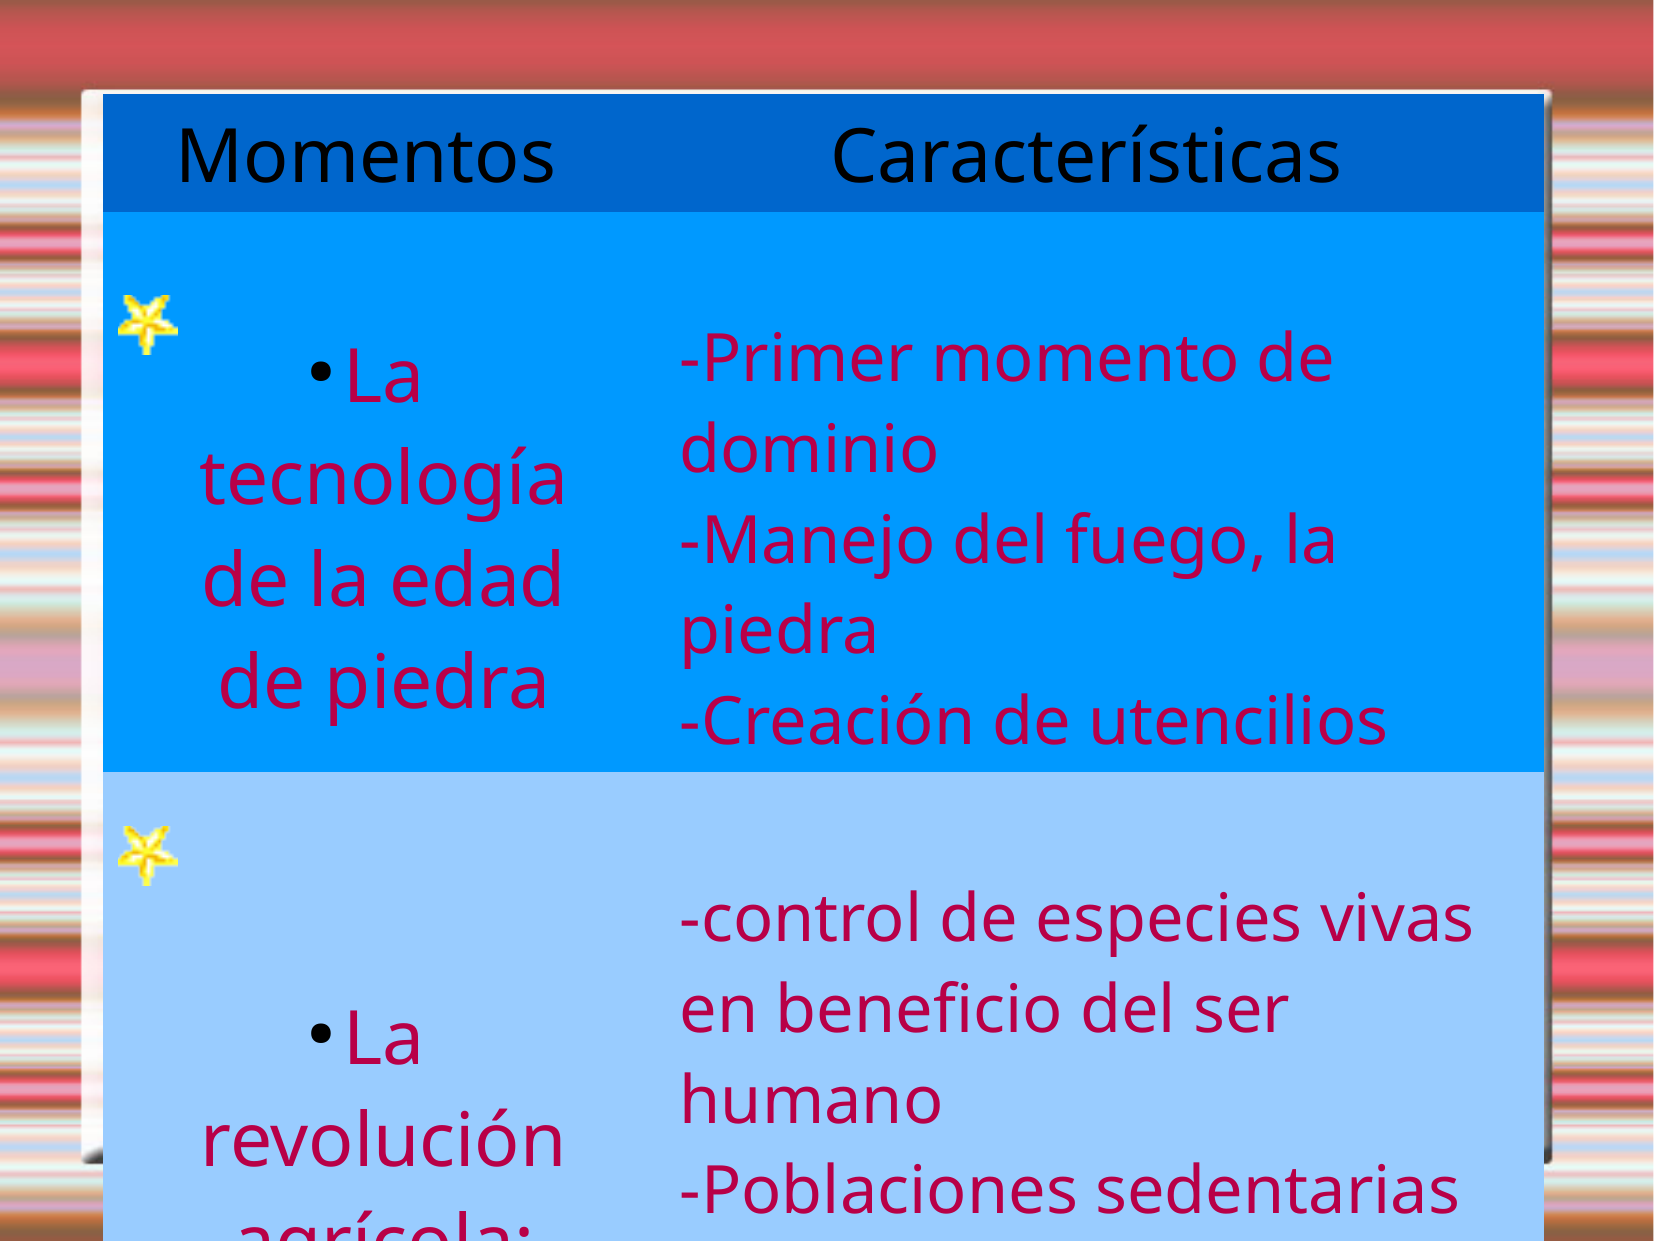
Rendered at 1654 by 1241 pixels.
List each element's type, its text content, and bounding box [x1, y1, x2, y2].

table_cell -Primer momento de dominio -Manejo del fuego, la piedra -Creación de utencilios [629, 212, 1544, 772]
picture [0, 0, 1654, 1241]
table_cell -control de especies vivas en beneficio del ser humano -Poblaciones sedentarias -Recolección y almacenamiento de comida [629, 772, 1544, 1241]
picture [118, 295, 178, 355]
table_cell La revolución agrícola: [103, 772, 629, 1241]
table_header Momentos [103, 94, 629, 212]
picture [118, 826, 178, 886]
table_cell La tecnología de la edad de piedra [103, 212, 629, 772]
table_header Características [629, 94, 1544, 212]
